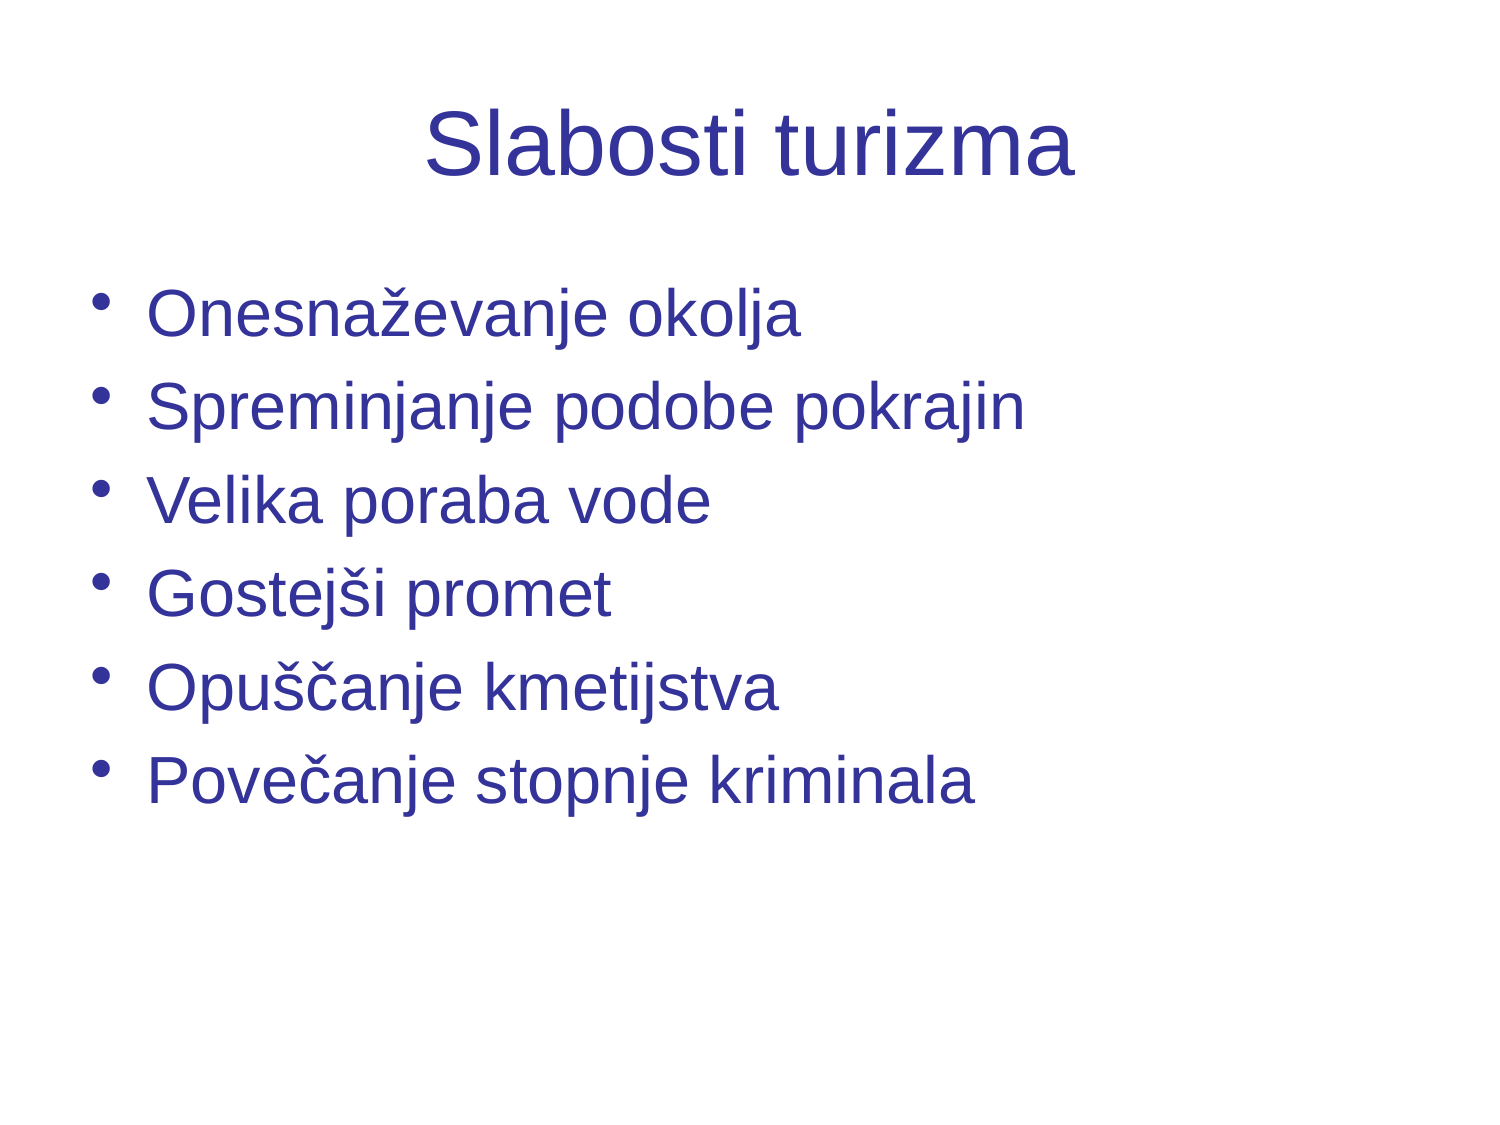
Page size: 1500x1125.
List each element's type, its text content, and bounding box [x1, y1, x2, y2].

list Onesnaževanje okolja Spreminjanje podobe pokrajin Velika poraba vode Gostejši promet Opuščanje kmetijstva Povečanje stopnje kriminala [75, 262, 1425, 1005]
title Slabosti turizma [75, 45, 1425, 233]
